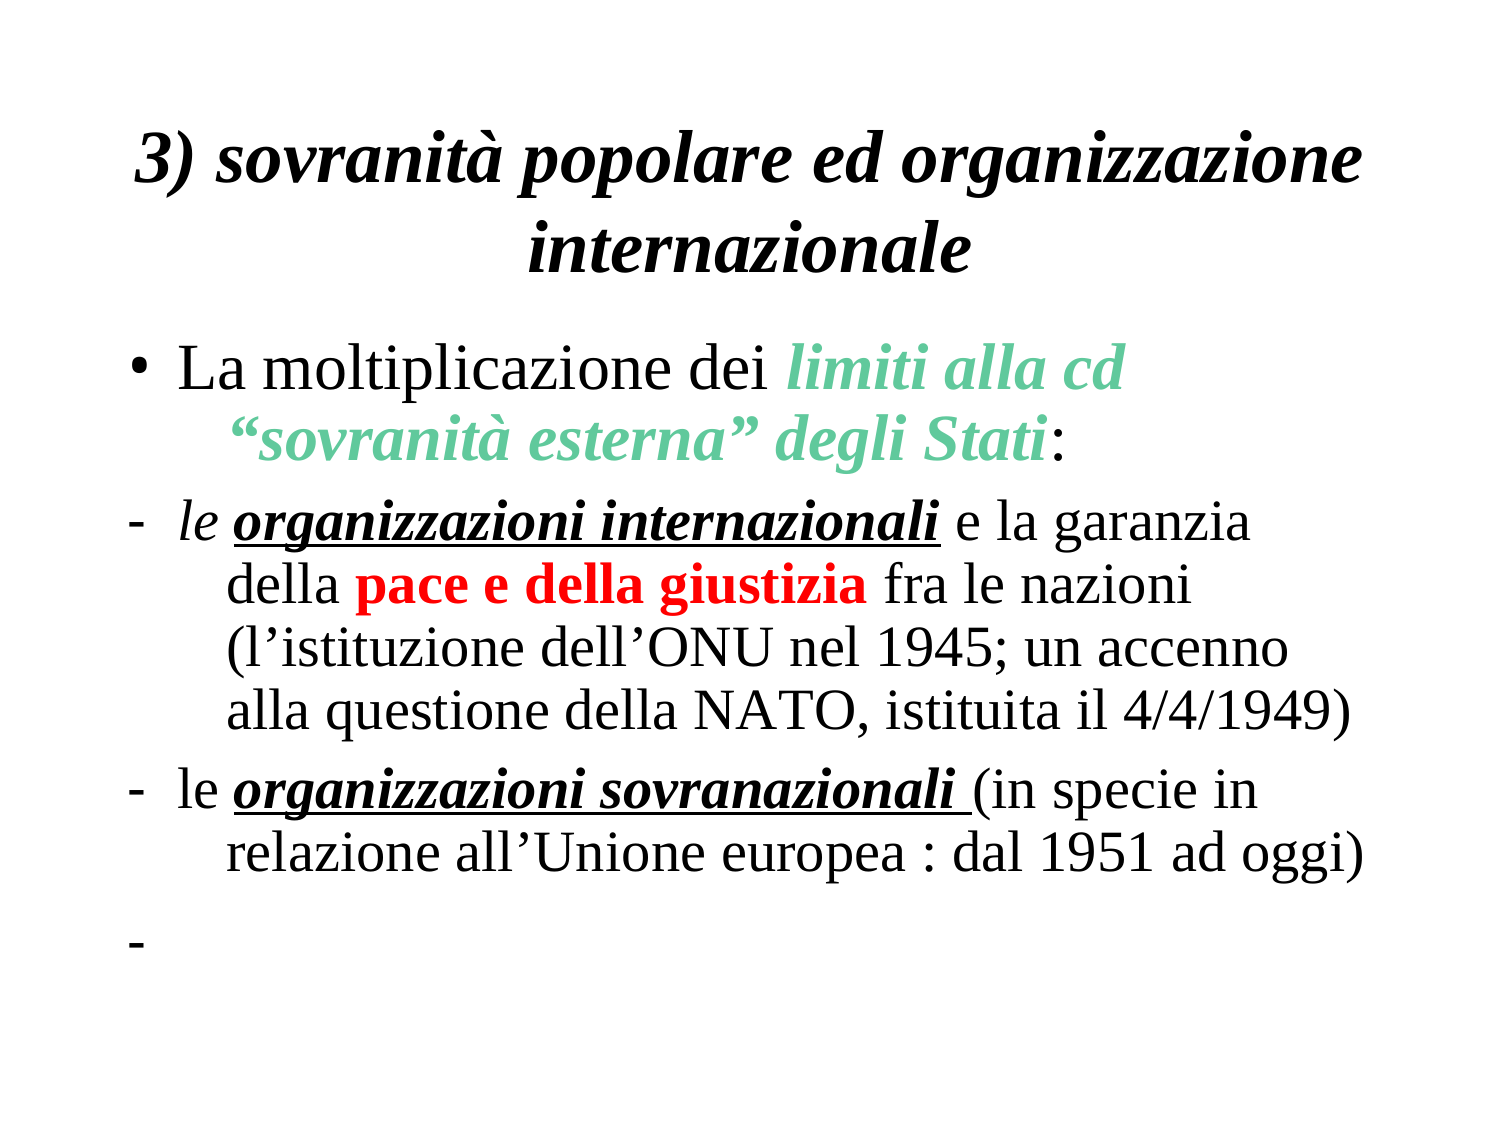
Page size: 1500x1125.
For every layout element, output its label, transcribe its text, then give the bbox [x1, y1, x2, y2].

list La moltiplicazione dei limiti alla cd “sovranità esterna” degli Stati: le organizzazioni internazionali e la garanzia della pace e della giustizia fra le nazioni (l’istituzione dell’ONU nel 1945; un accenno alla questione della NATO, istituita il 4/4/1949) le organizzazioni sovranazionali (in specie in relazione all’Unione europea : dal 1951 ad oggi) [112, 324, 1388, 1000]
title 3) sovranità popolare ed organizzazione internazionale [112, 99, 1388, 288]
